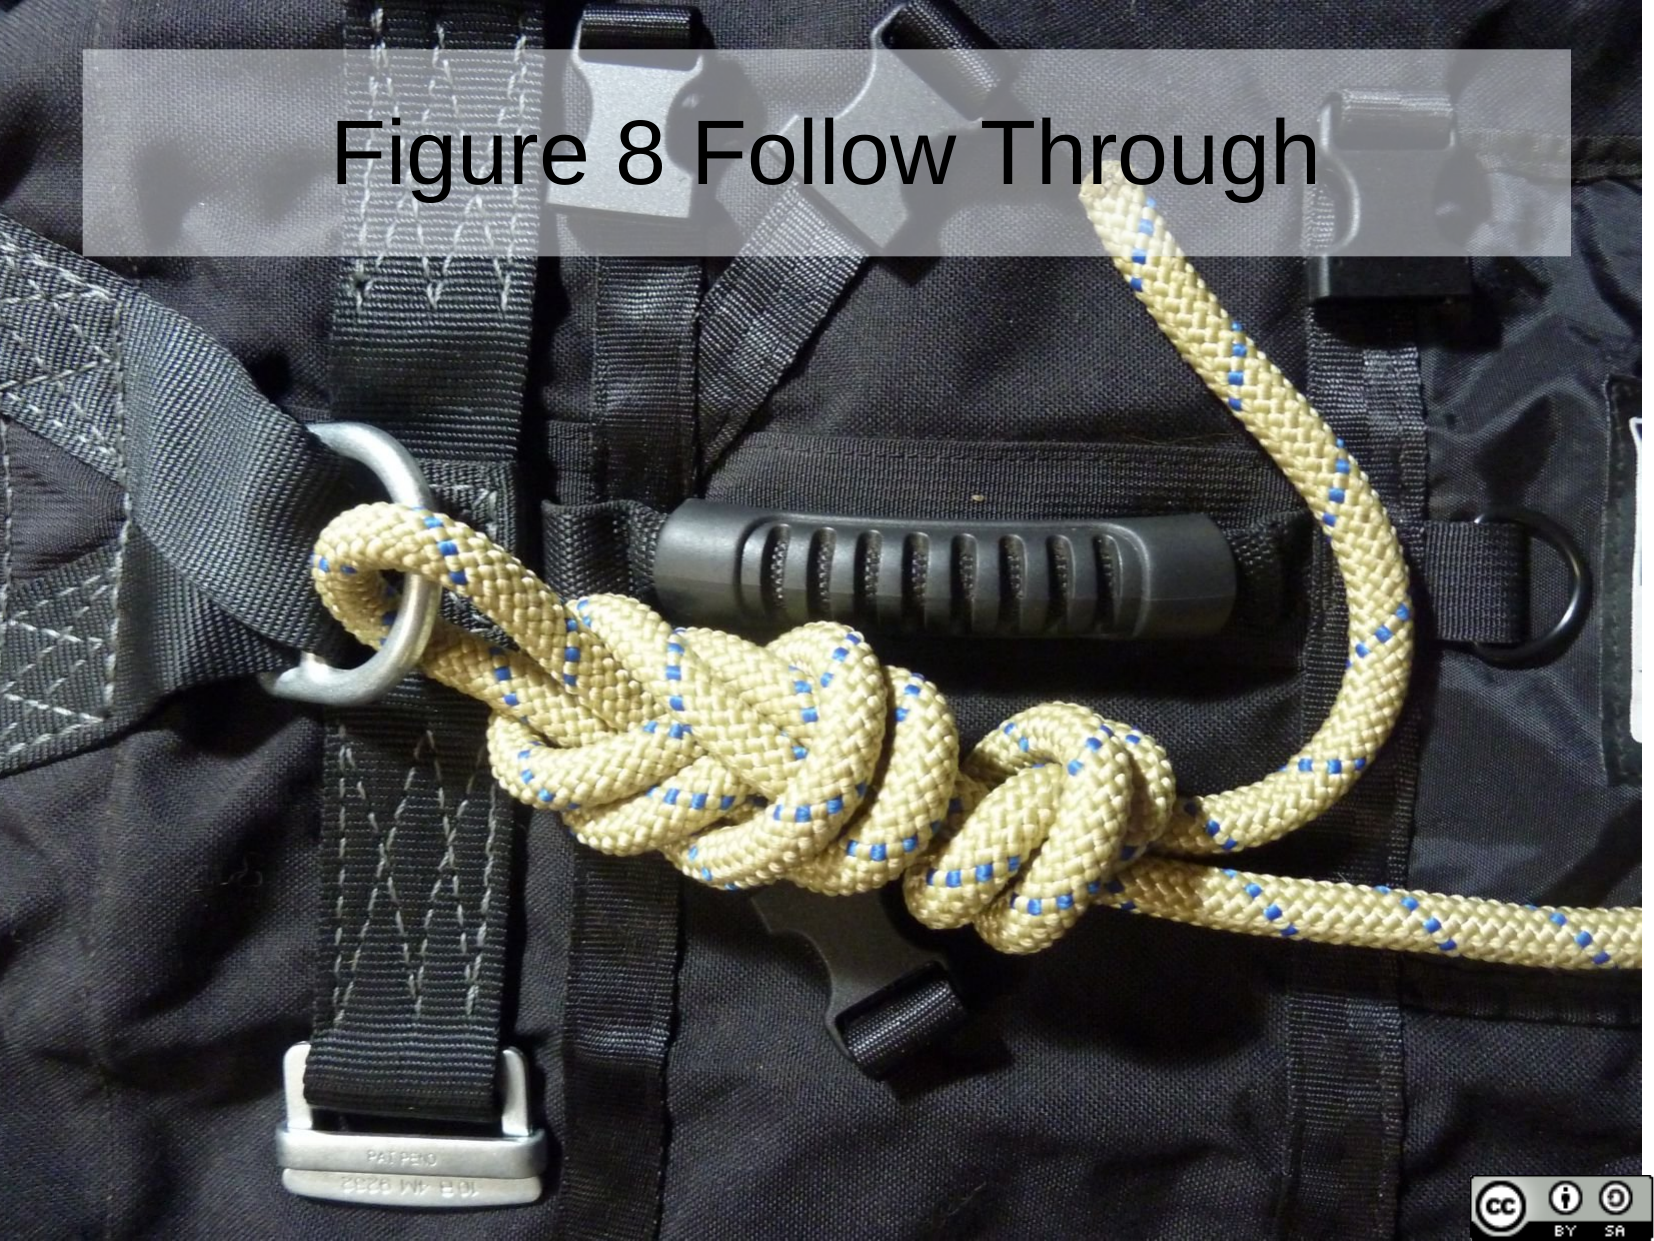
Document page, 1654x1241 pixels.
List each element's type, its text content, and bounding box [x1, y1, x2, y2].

title Figure 8 Follow Through [82, 49, 1571, 257]
picture [0, 0, 1654, 1241]
